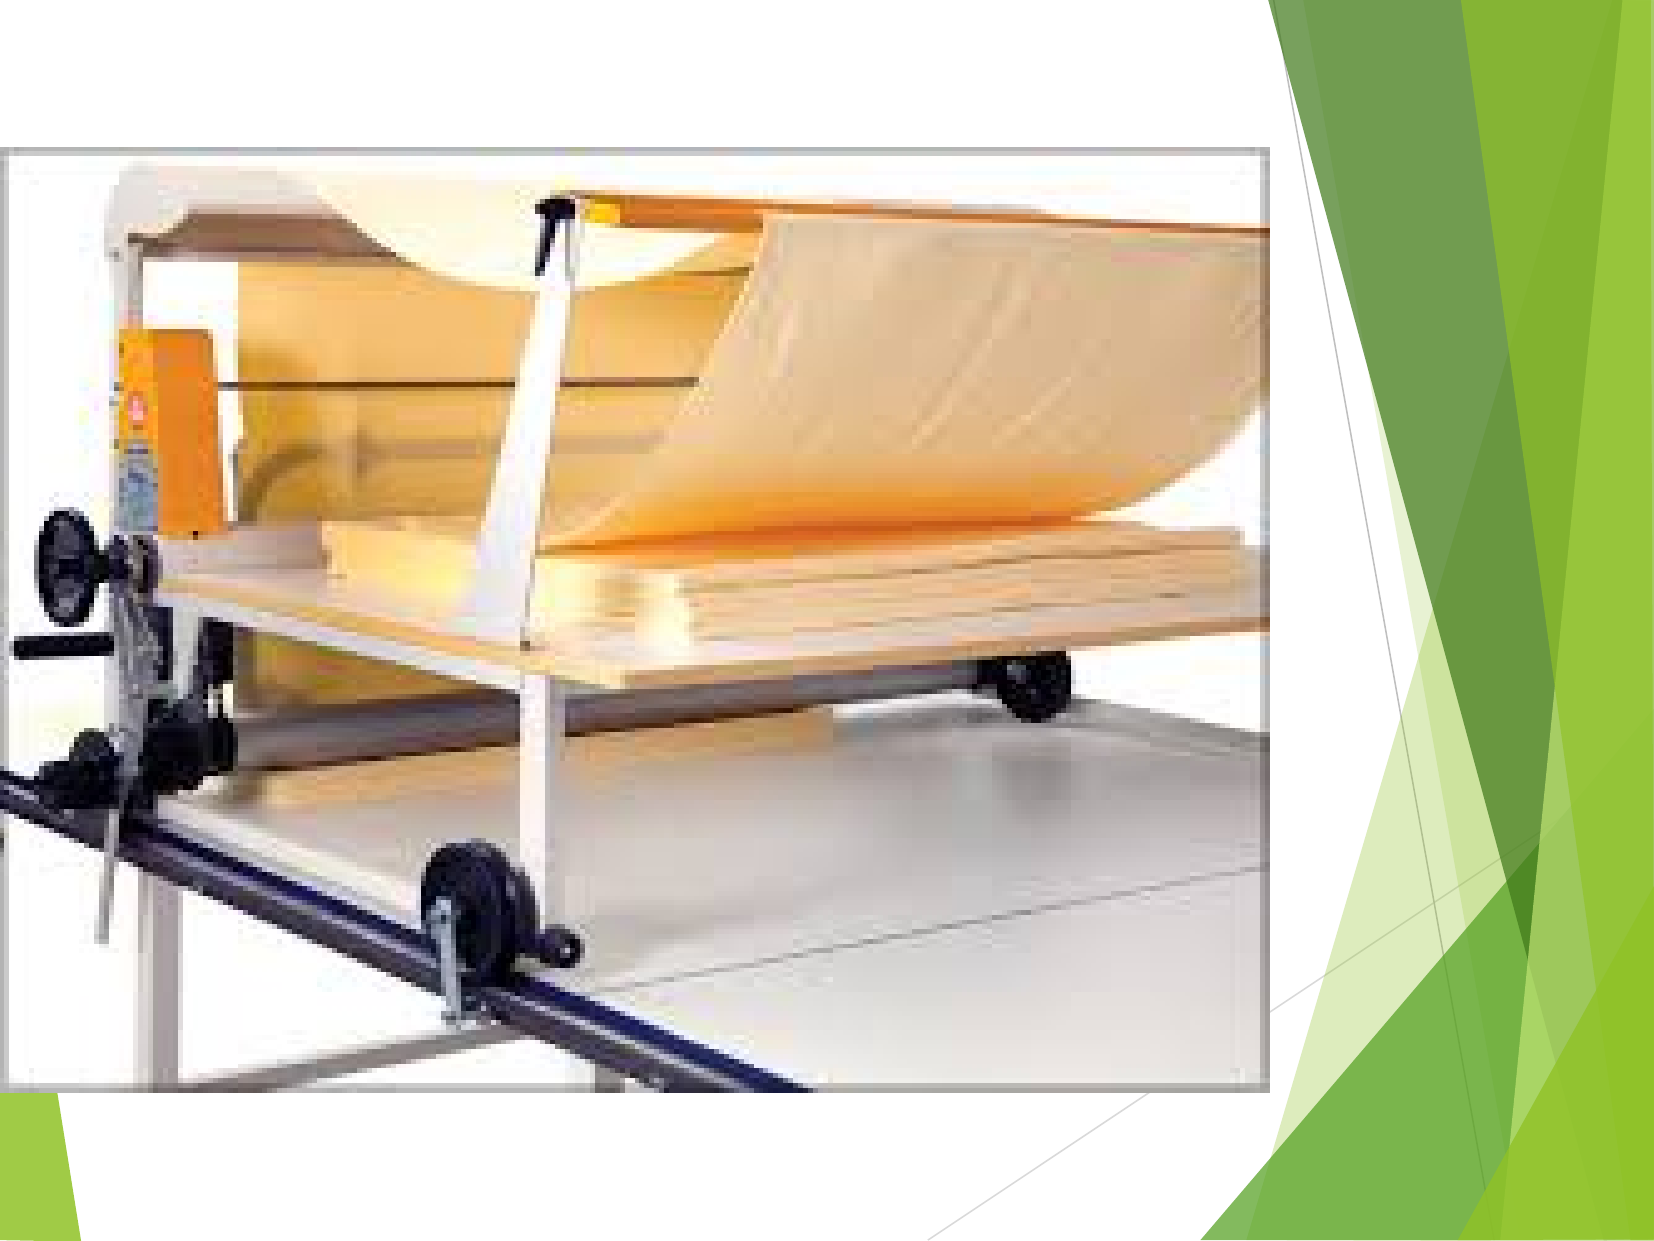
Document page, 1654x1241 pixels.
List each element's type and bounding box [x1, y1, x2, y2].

picture [0, 147, 1270, 1093]
